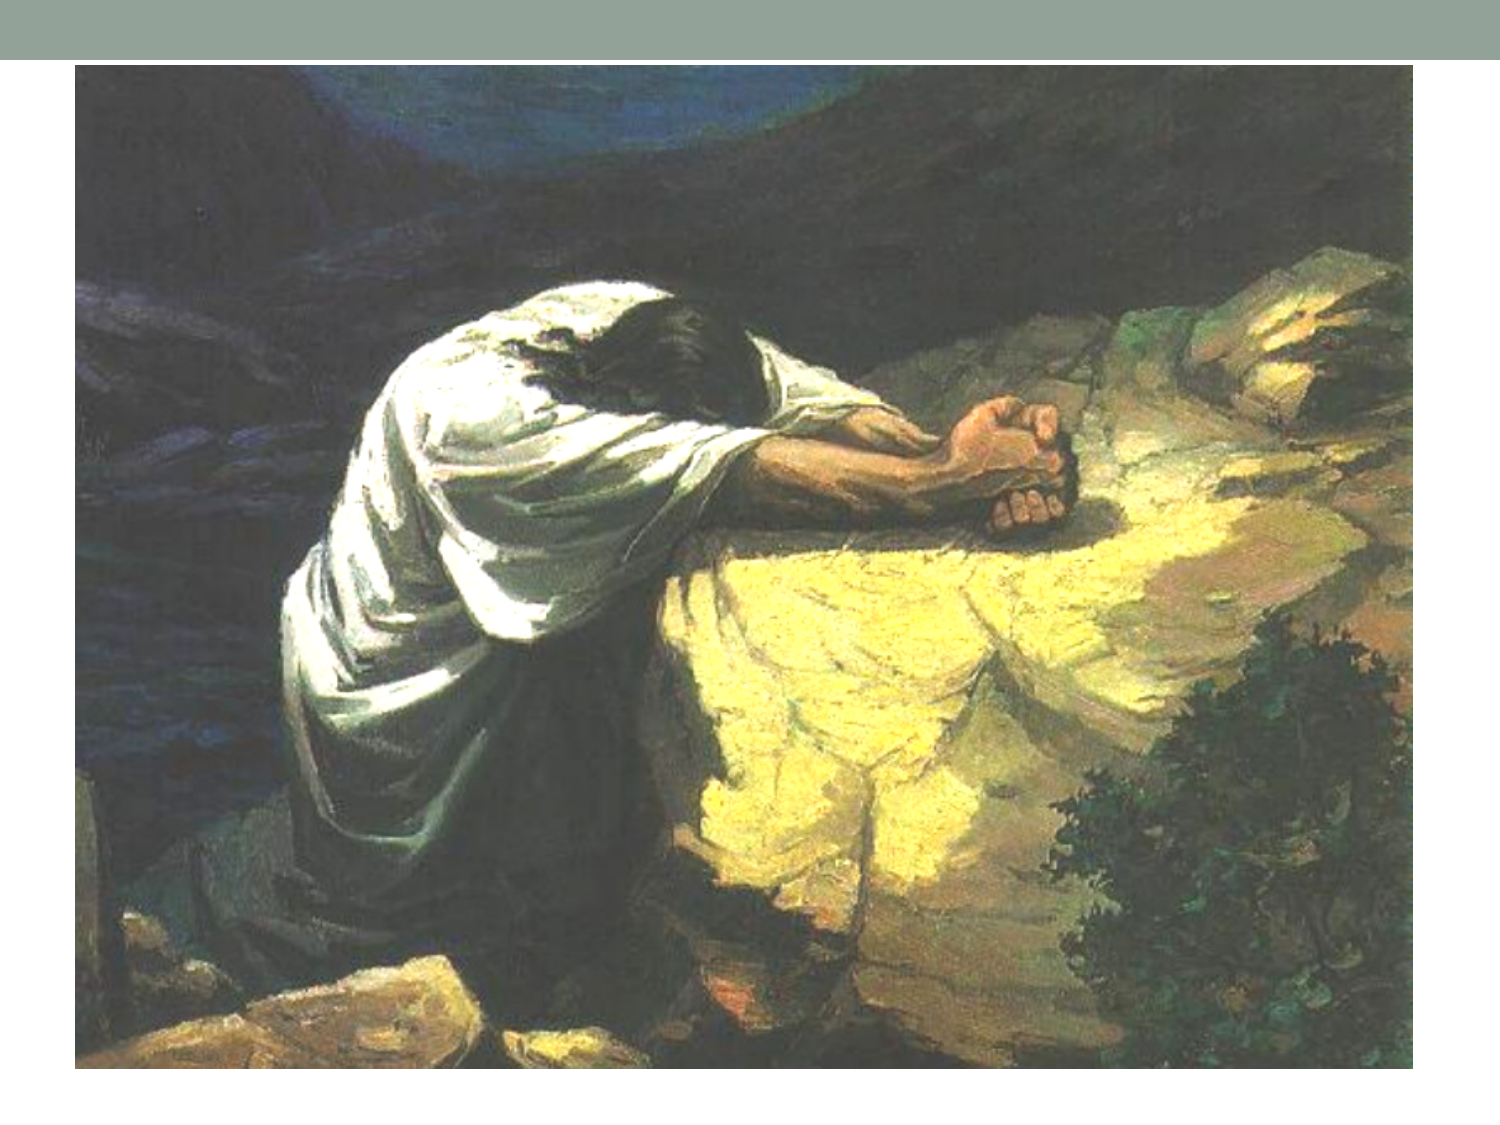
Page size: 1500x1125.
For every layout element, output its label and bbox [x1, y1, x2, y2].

picture [75, 65, 1413, 1069]
